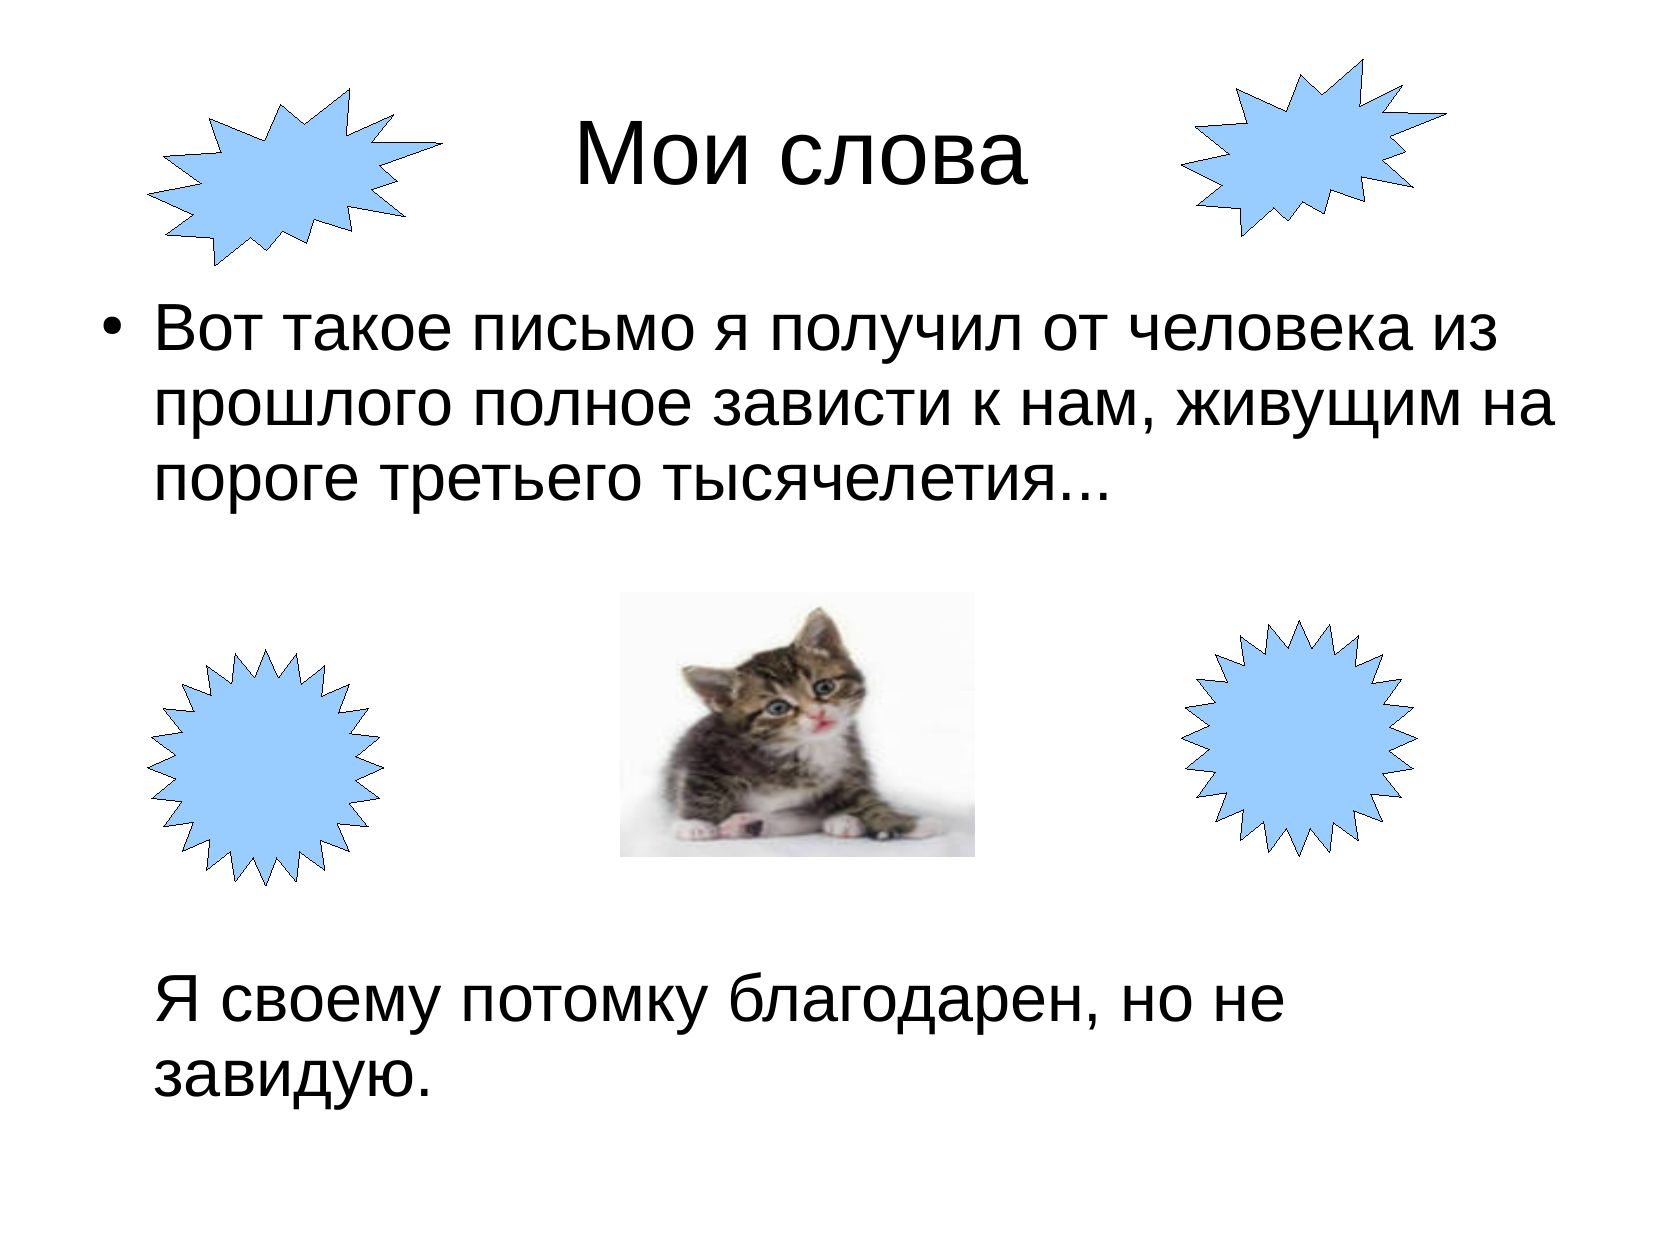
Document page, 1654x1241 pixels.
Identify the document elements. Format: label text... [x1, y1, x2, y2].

list Вот такое письмо я получил от человека из прошлого полное зависти к нам, живущим на пороге третьего тысячелетия... Я своему потомку благодарен, но не завидую. [82, 290, 1571, 1111]
text_box [147, 88, 443, 266]
picture [620, 592, 975, 857]
text_box [1181, 59, 1447, 237]
text_box [1181, 620, 1418, 857]
text_box [147, 649, 384, 886]
title Мои слова [82, 49, 1571, 257]
